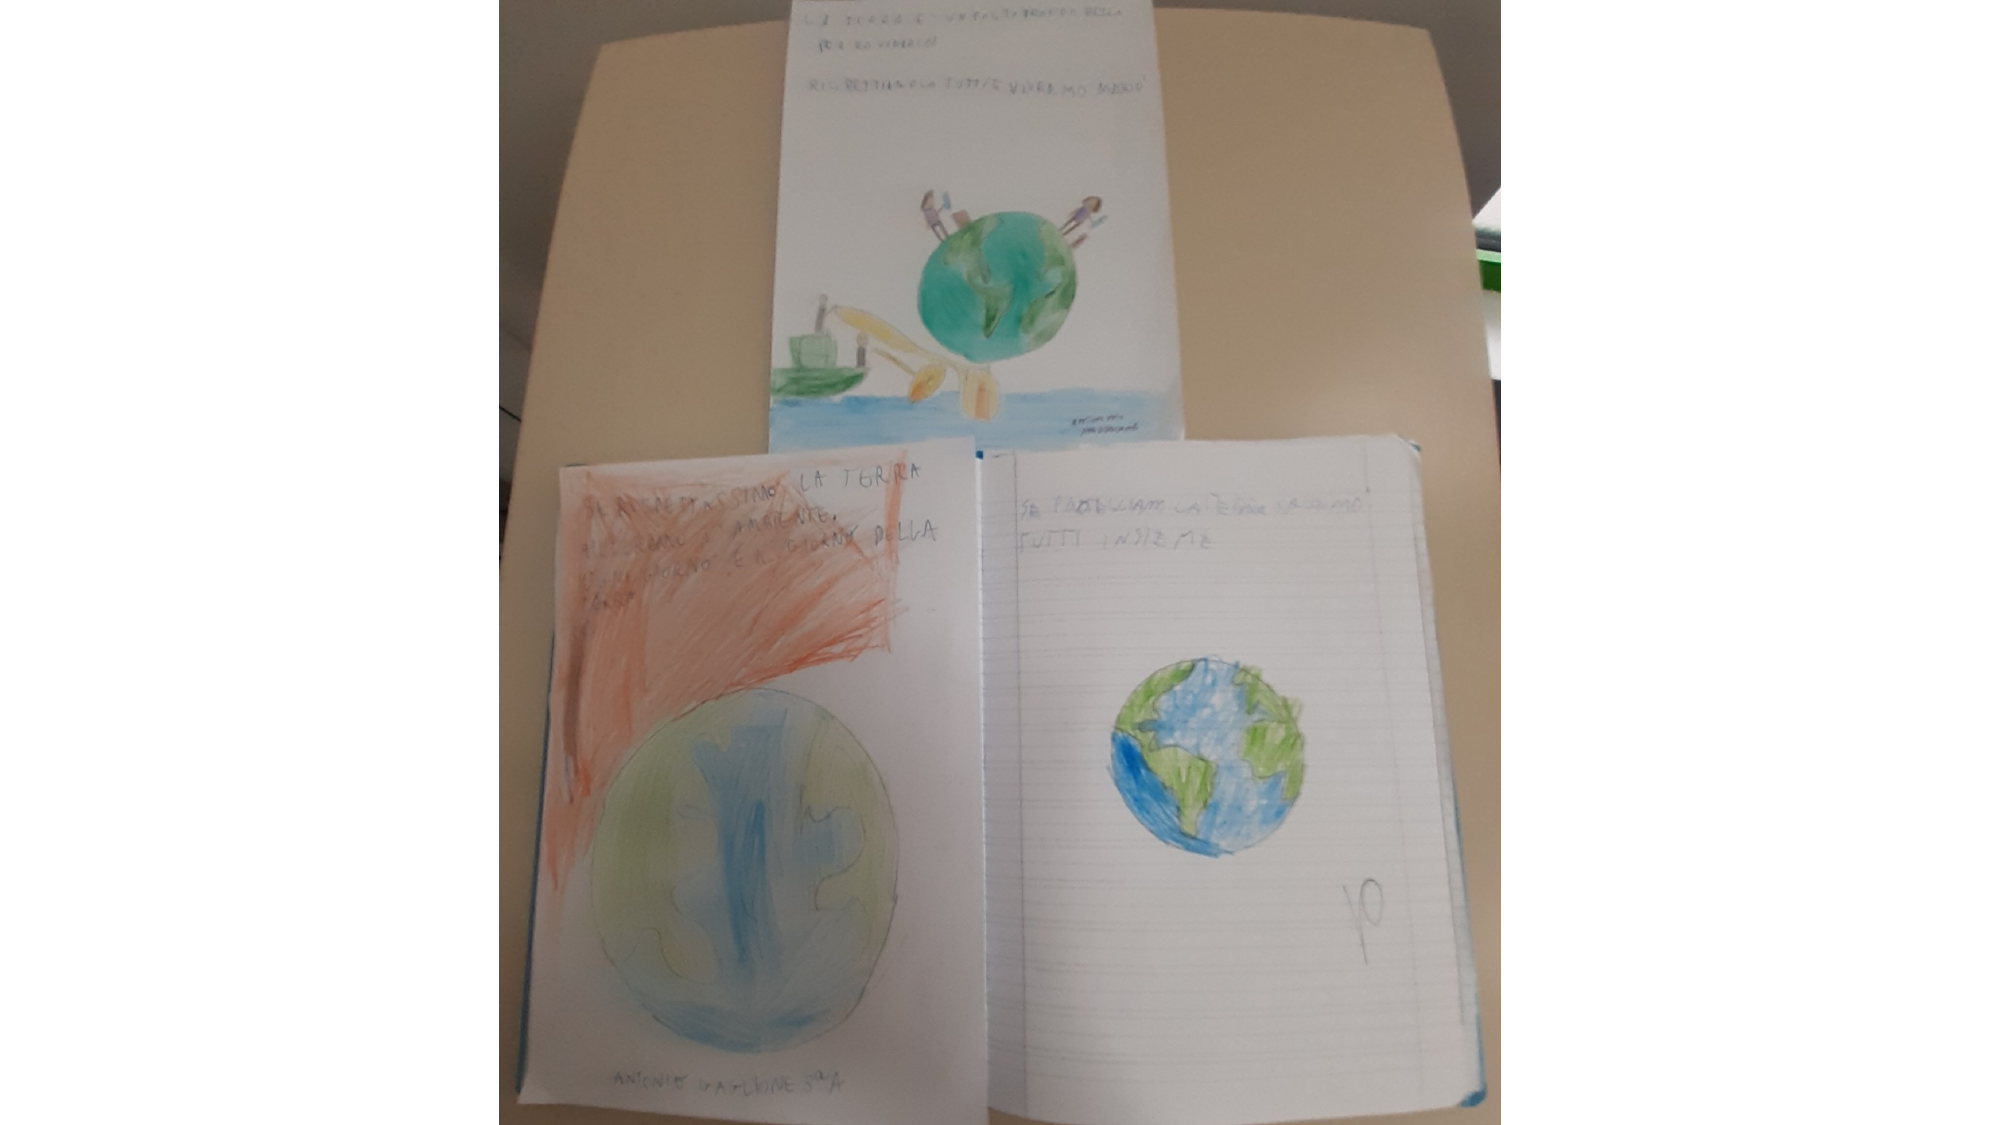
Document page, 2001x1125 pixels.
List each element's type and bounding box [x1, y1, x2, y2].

picture [499, 0, 1501, 1125]
